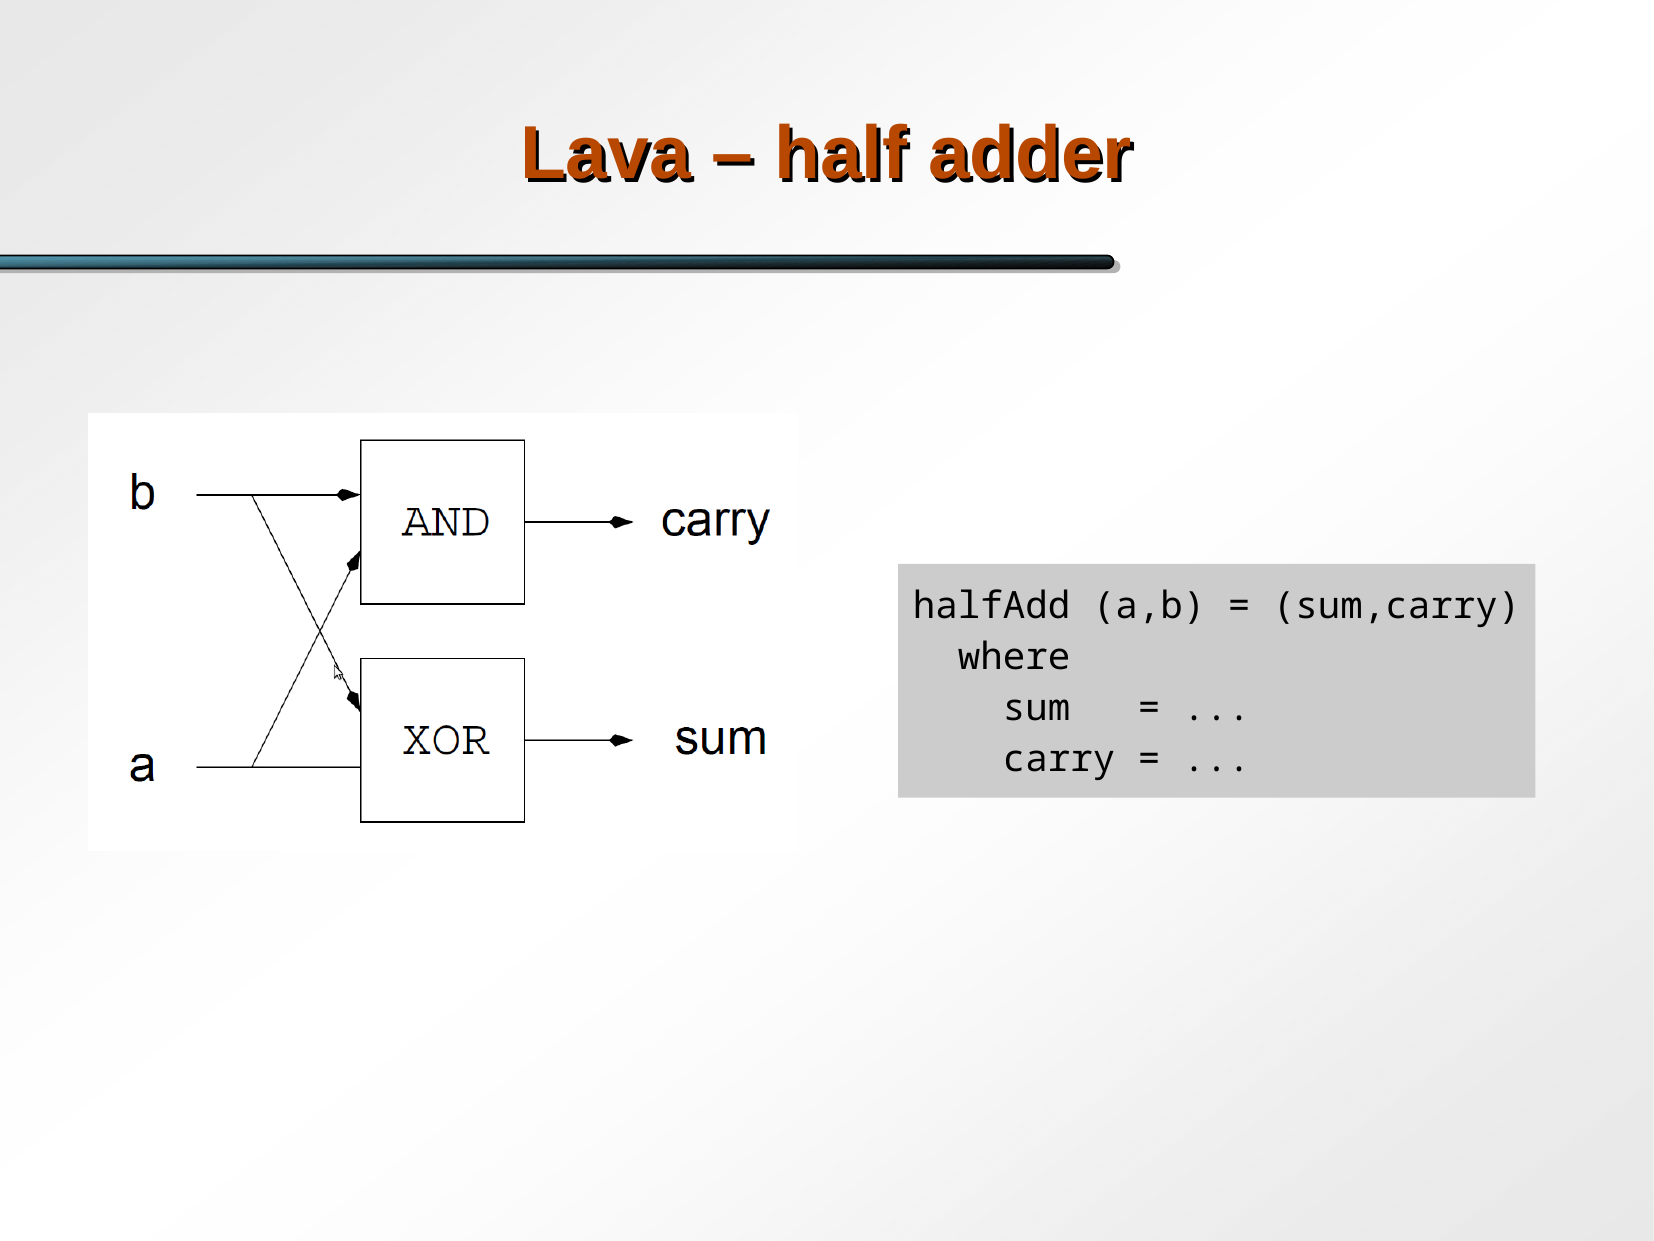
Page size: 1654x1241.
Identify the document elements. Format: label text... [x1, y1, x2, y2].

title Lava – half adder [82, 49, 1571, 257]
text_box halfAdd (a,b) = (sum,carry) where sum = ... carry = ... [898, 563, 1536, 798]
picture [88, 413, 798, 851]
